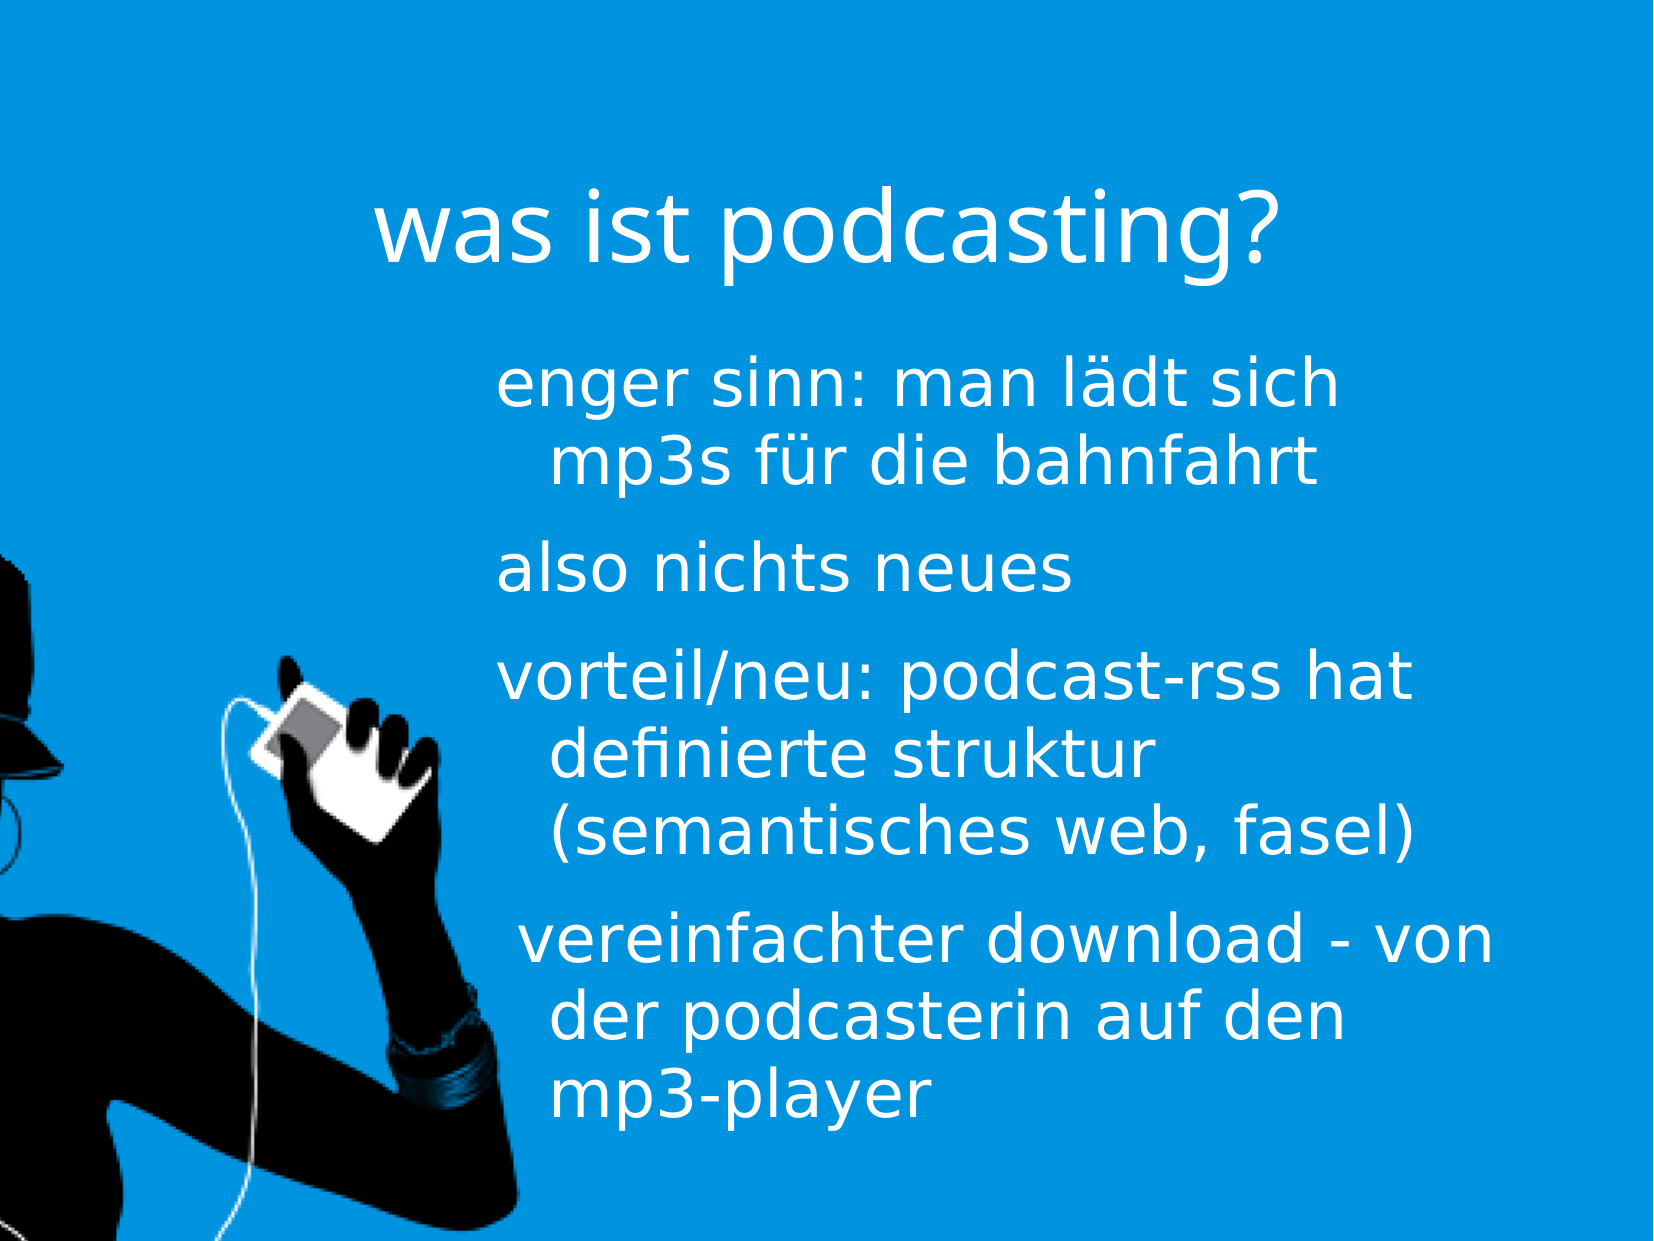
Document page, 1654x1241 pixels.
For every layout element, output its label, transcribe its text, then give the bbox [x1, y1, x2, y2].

picture [31, 771, 59, 778]
picture [0, 657, 509, 1241]
title was ist podcasting? [121, 102, 1533, 344]
picture [0, 719, 60, 773]
list enger sinn: man lädt sich mp3s für die bahnfahrt also nichts neues vorteil/neu: podcast-rss hat definierte struktur (semantisches web, fasel) vereinfachter download - von der podcasterin auf den mp3-player [477, 344, 1533, 1212]
picture [0, 558, 33, 720]
